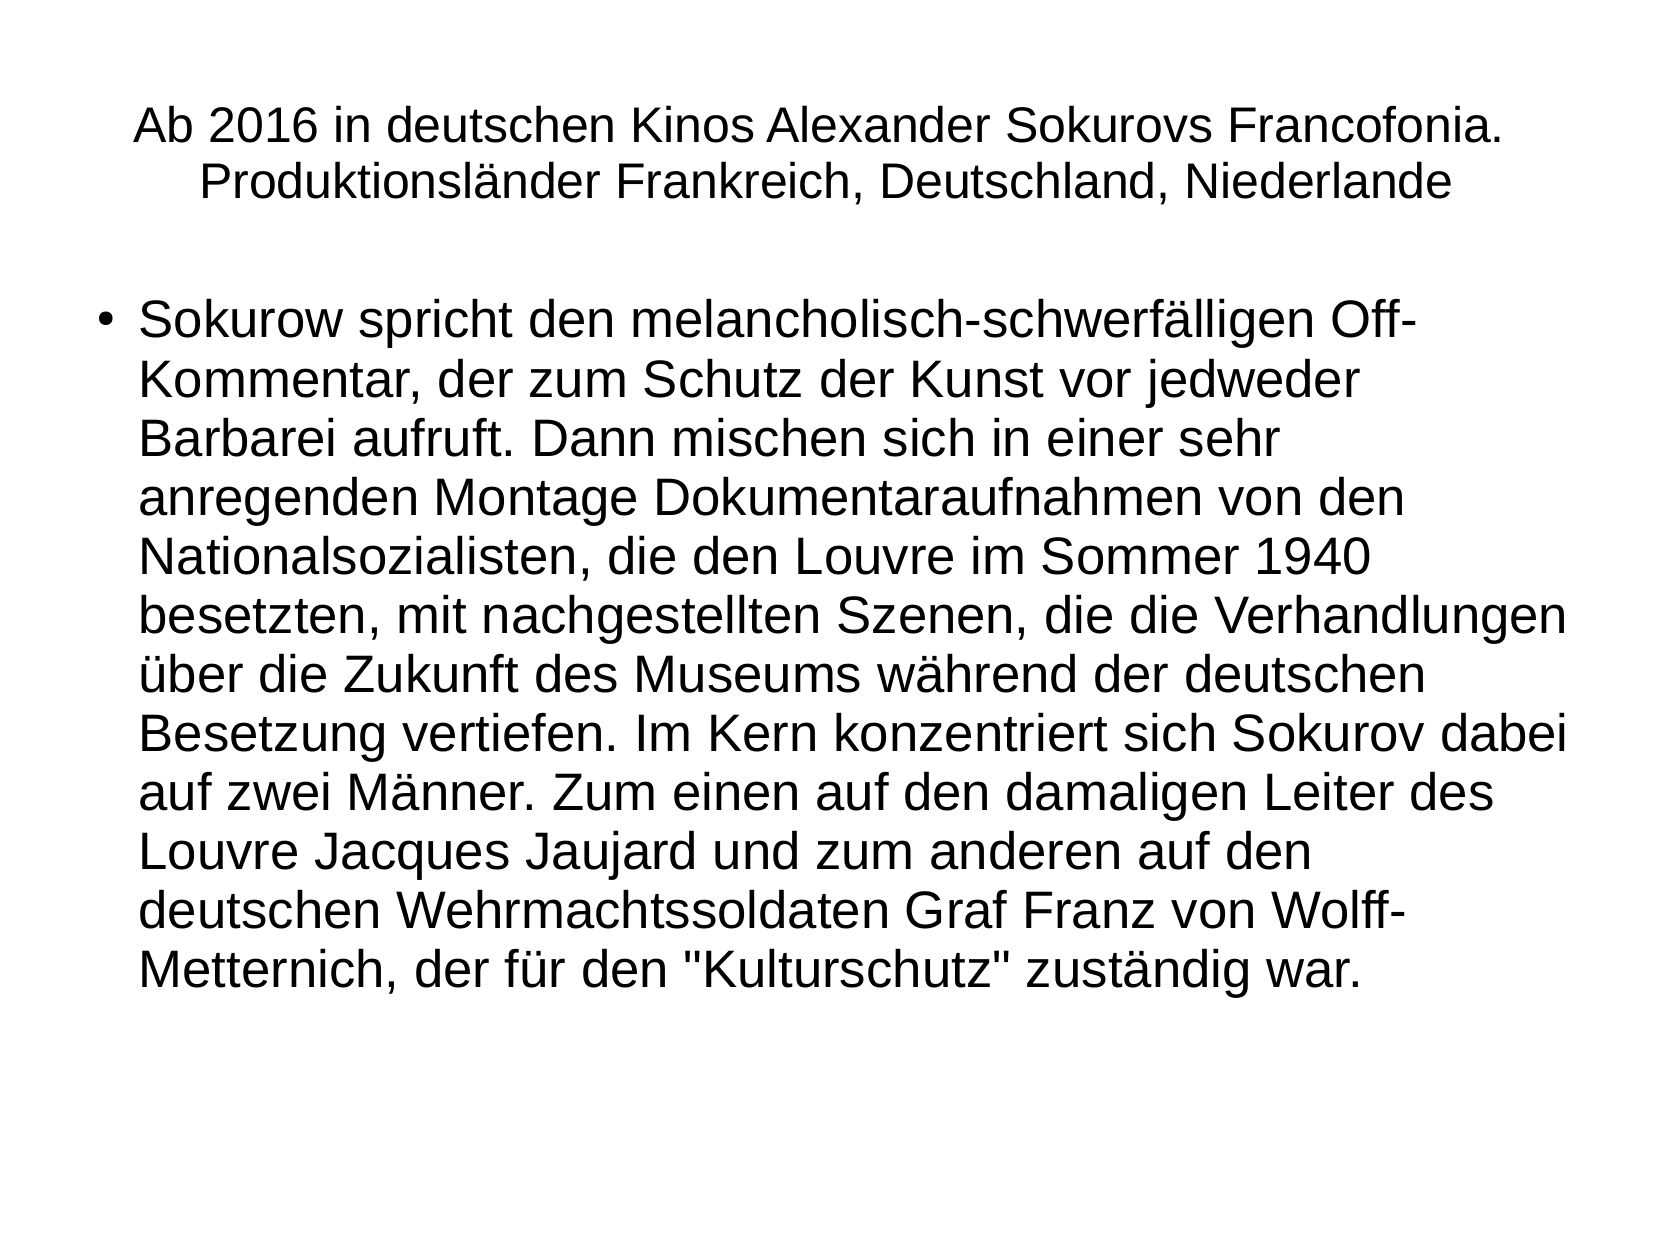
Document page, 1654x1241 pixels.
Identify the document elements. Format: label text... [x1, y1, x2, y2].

list Sokurow spricht den melancholisch-schwerfälligen Off-Kommentar, der zum Schutz der Kunst vor jedweder Barbarei aufruft. Dann mischen sich in einer sehr anregenden Montage Dokumentaraufnahmen von den Nationalsozialisten, die den Louvre im Sommer 1940 besetzten, mit nachgestellten Szenen, die die Verhandlungen über die Zukunft des Museums während der deutschen Besetzung vertiefen. Im Kern konzentriert sich Sokurov dabei auf zwei Männer. Zum einen auf den damaligen Leiter des Louvre Jacques Jaujard und zum anderen auf den deutschen Wehrmachtssoldaten Graf Franz von Wolff-Metternich, der für den "Kulturschutz" zuständig war. [82, 290, 1571, 1010]
title Ab 2016 in deutschen Kinos Alexander Sokurovs Francofonia. Produktionsländer Frankreich, Deutschland, Niederlande [82, 49, 1571, 257]
